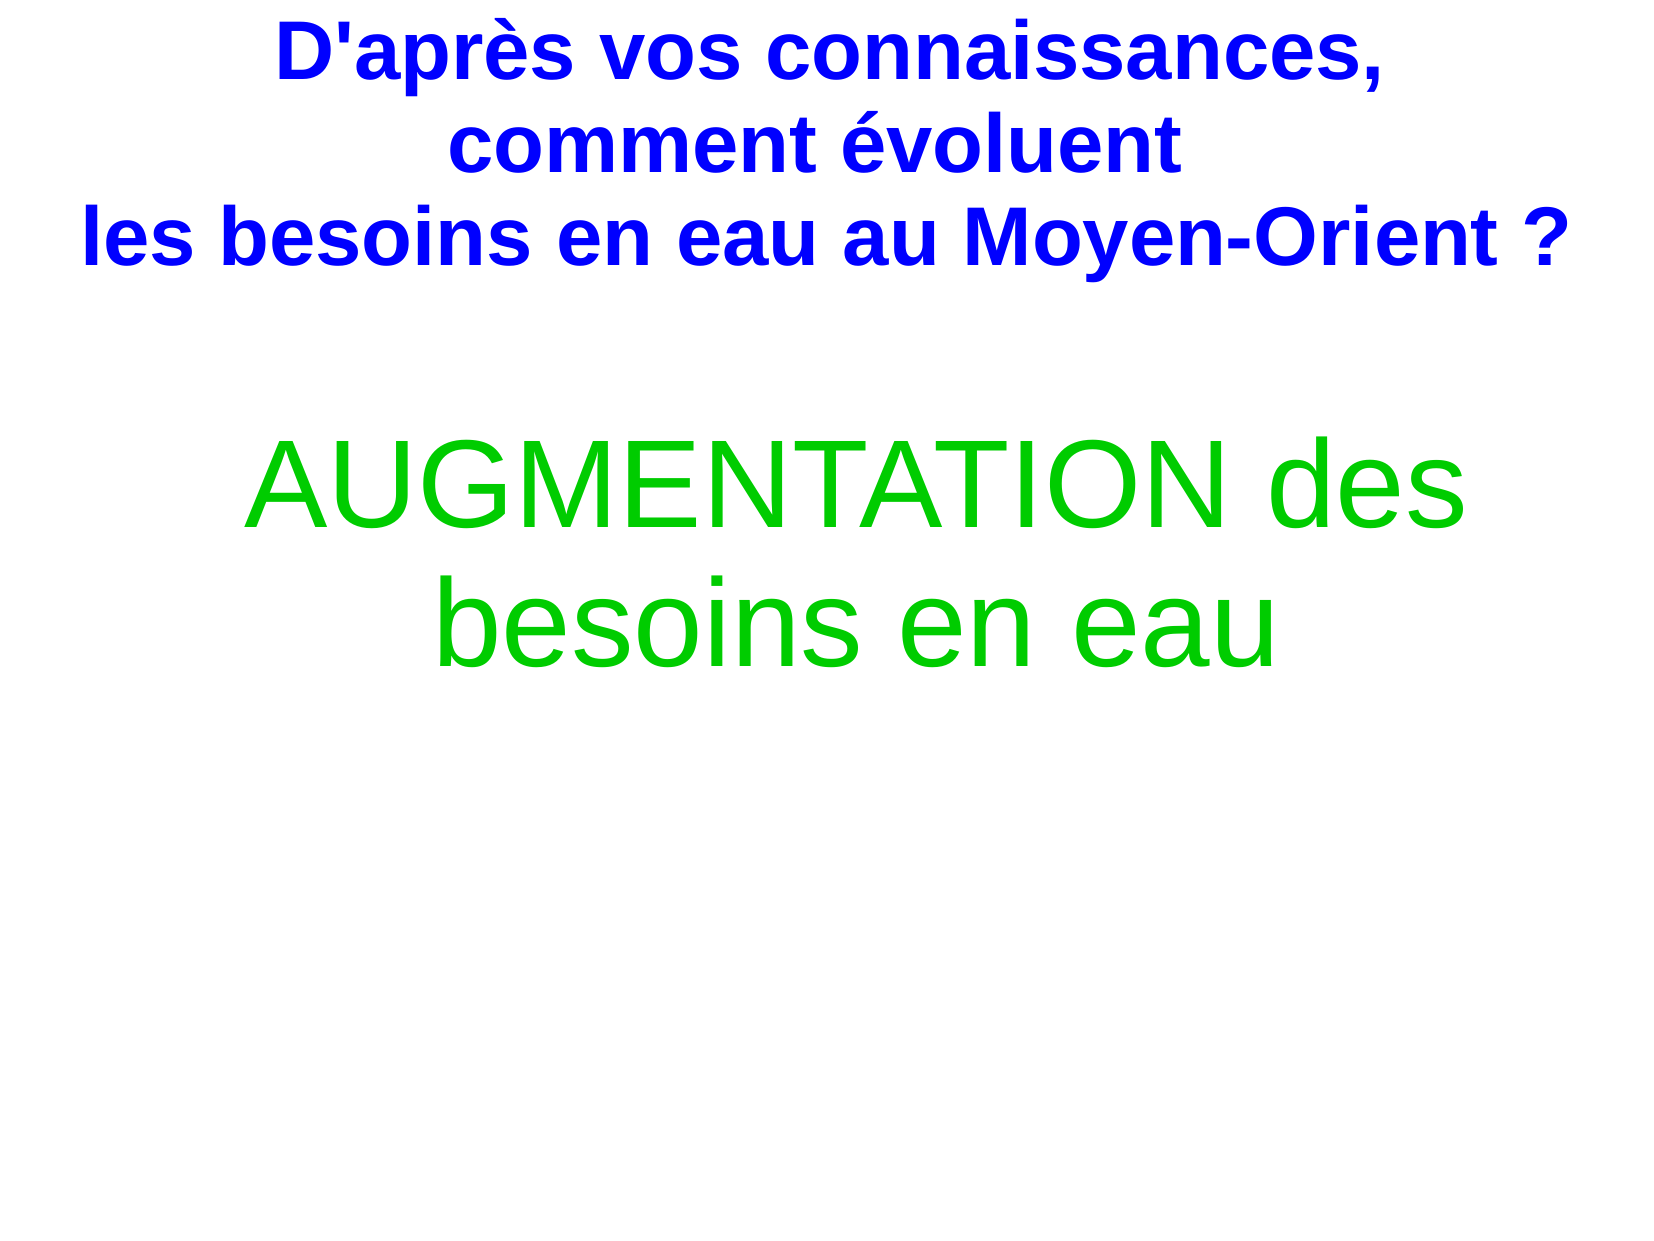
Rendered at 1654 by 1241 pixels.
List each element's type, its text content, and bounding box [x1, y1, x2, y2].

title D'après vos connaissances, comment évoluent les besoins en eau au Moyen-Orient ? [0, 4, 1654, 284]
text_box AUGMENTATION des besoins en eau [206, 406, 1506, 701]
